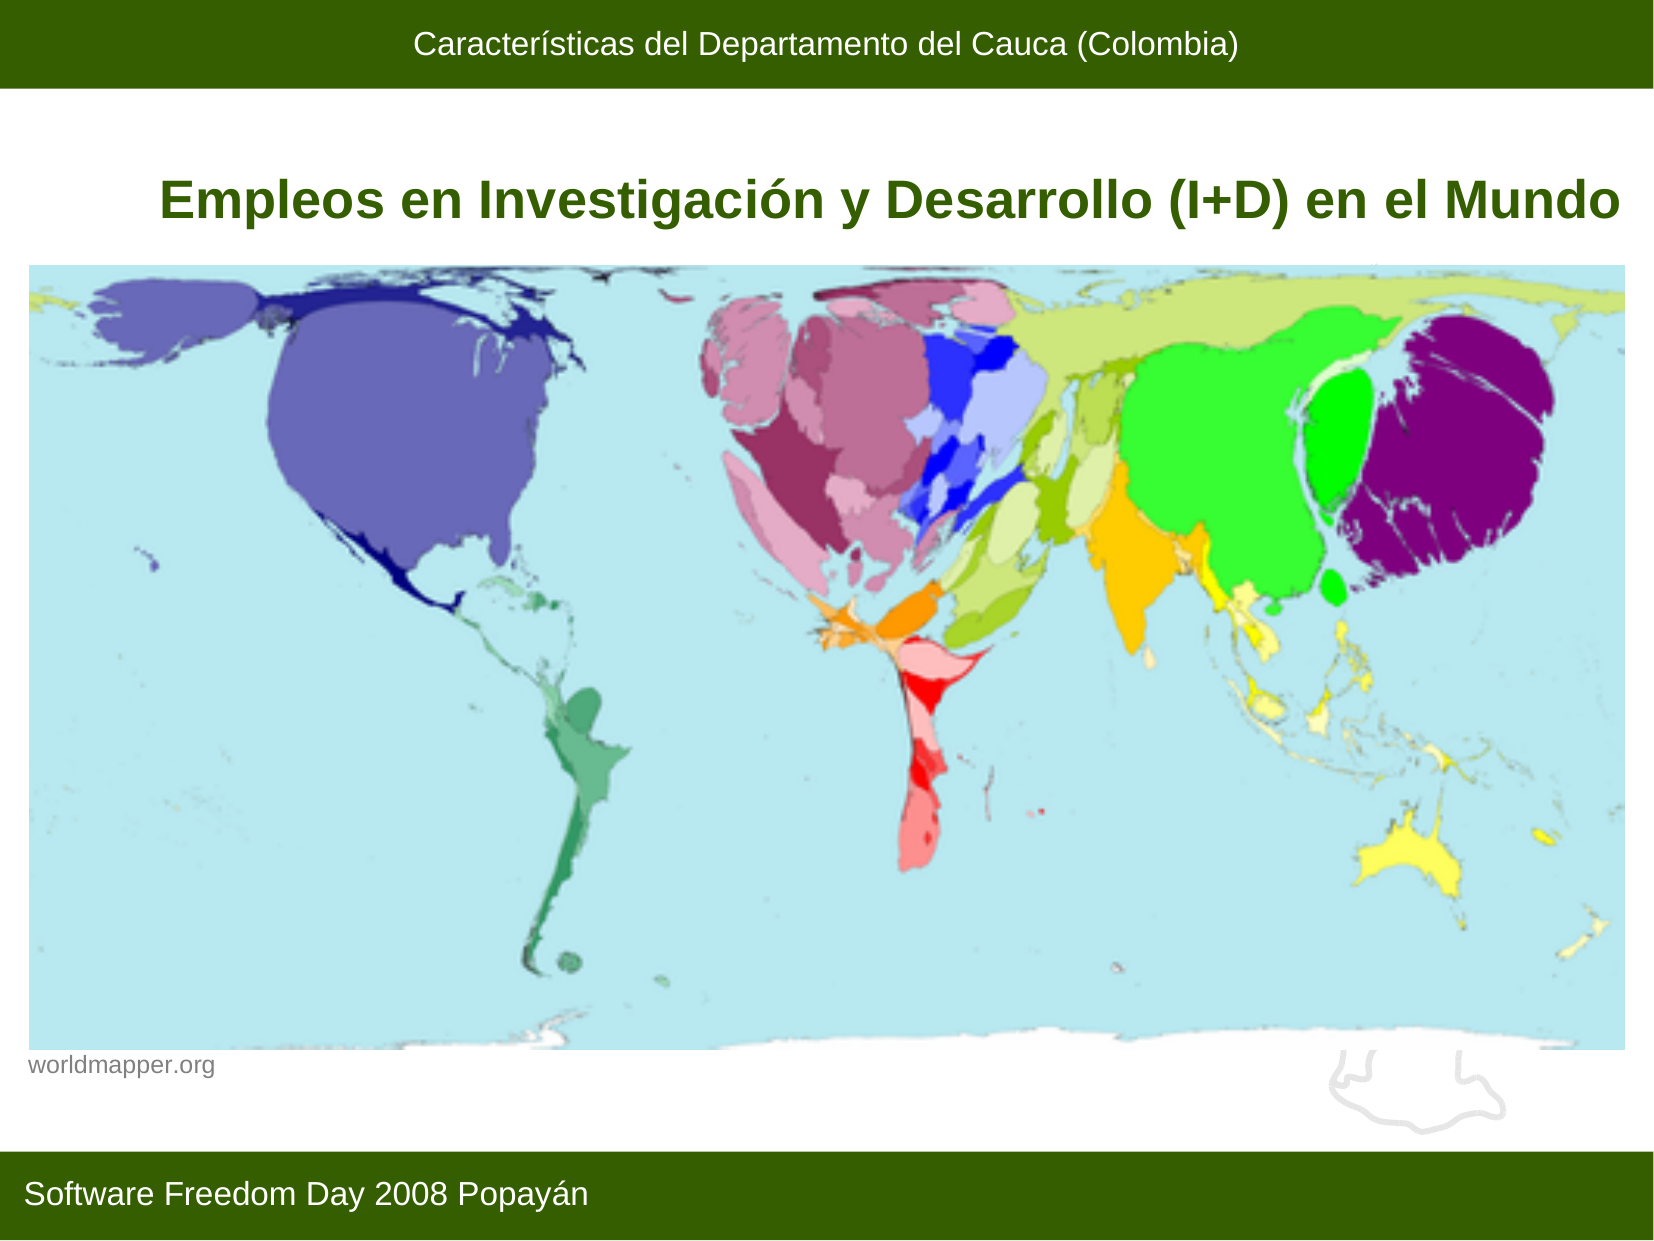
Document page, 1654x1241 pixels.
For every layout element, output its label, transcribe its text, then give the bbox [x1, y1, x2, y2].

text_box worldmapper.org [28, 1051, 214, 1080]
picture [29, 265, 1625, 1051]
title Empleos en Investigación y Desarrollo (I+D) en el Mundo [147, 147, 1625, 252]
